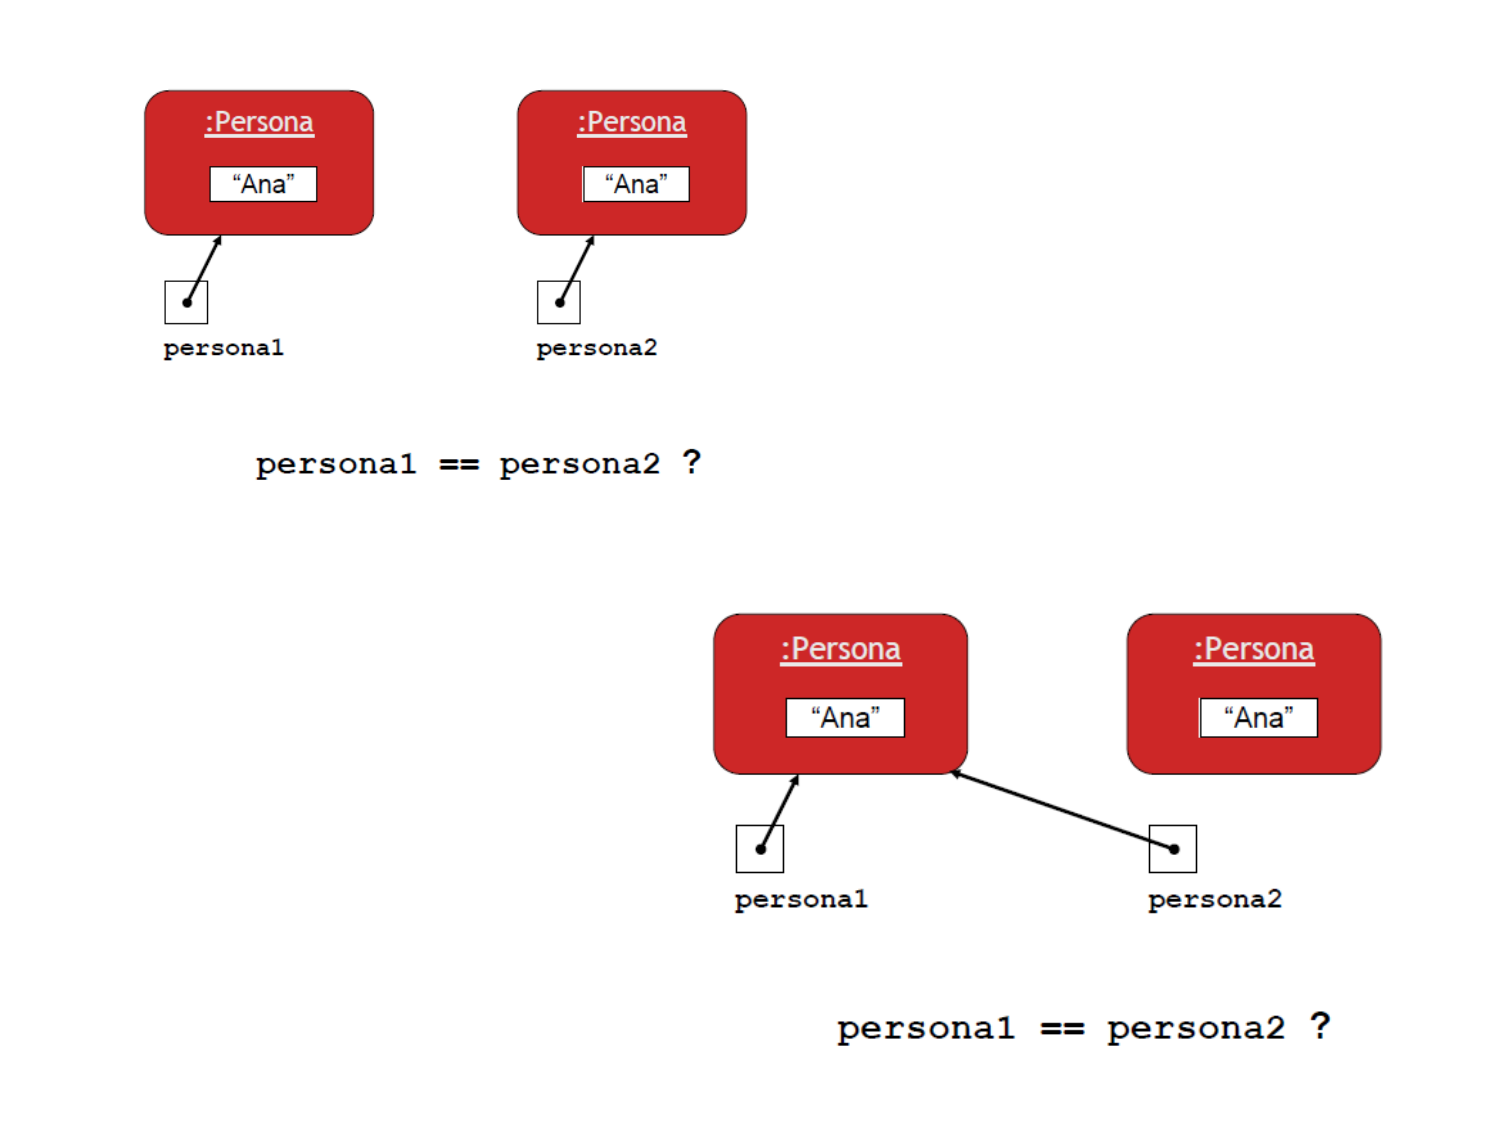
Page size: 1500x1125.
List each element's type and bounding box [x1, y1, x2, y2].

picture [76, 66, 780, 516]
picture [679, 574, 1431, 1083]
